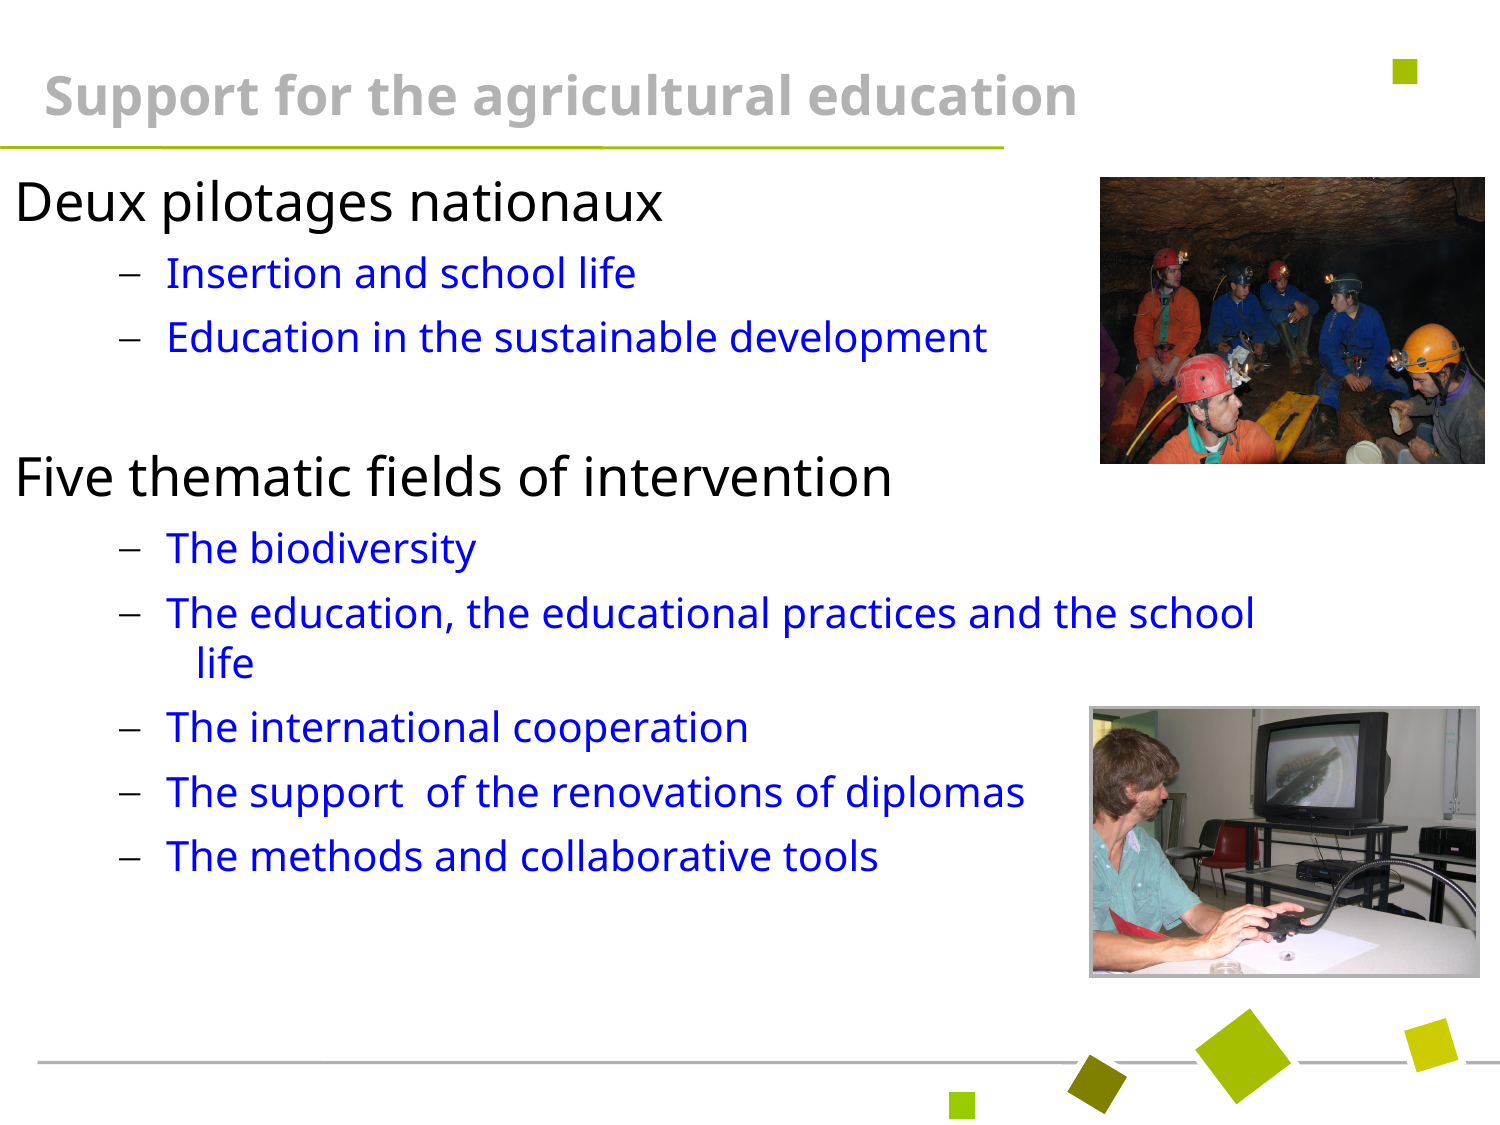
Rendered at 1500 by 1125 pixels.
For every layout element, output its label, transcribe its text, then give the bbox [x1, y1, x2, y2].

text_box [1190, 1003, 1296, 1109]
text_box [1062, 1050, 1132, 1119]
picture [1100, 177, 1485, 464]
text_box [949, 1092, 975, 1119]
text_box Support for the agricultural education [29, 46, 1184, 142]
list Deux pilotages nationaux Insertion and school life Education in the sustainable development Five thematic fields of intervention The biodiversity The education, the educational practices and the school life The international cooperation The support of the renovations of diplomas The methods and collaborative tools [1, 159, 1288, 1125]
text_box [1400, 1014, 1463, 1077]
text_box [1392, 59, 1418, 85]
picture [1092, 708, 1477, 975]
